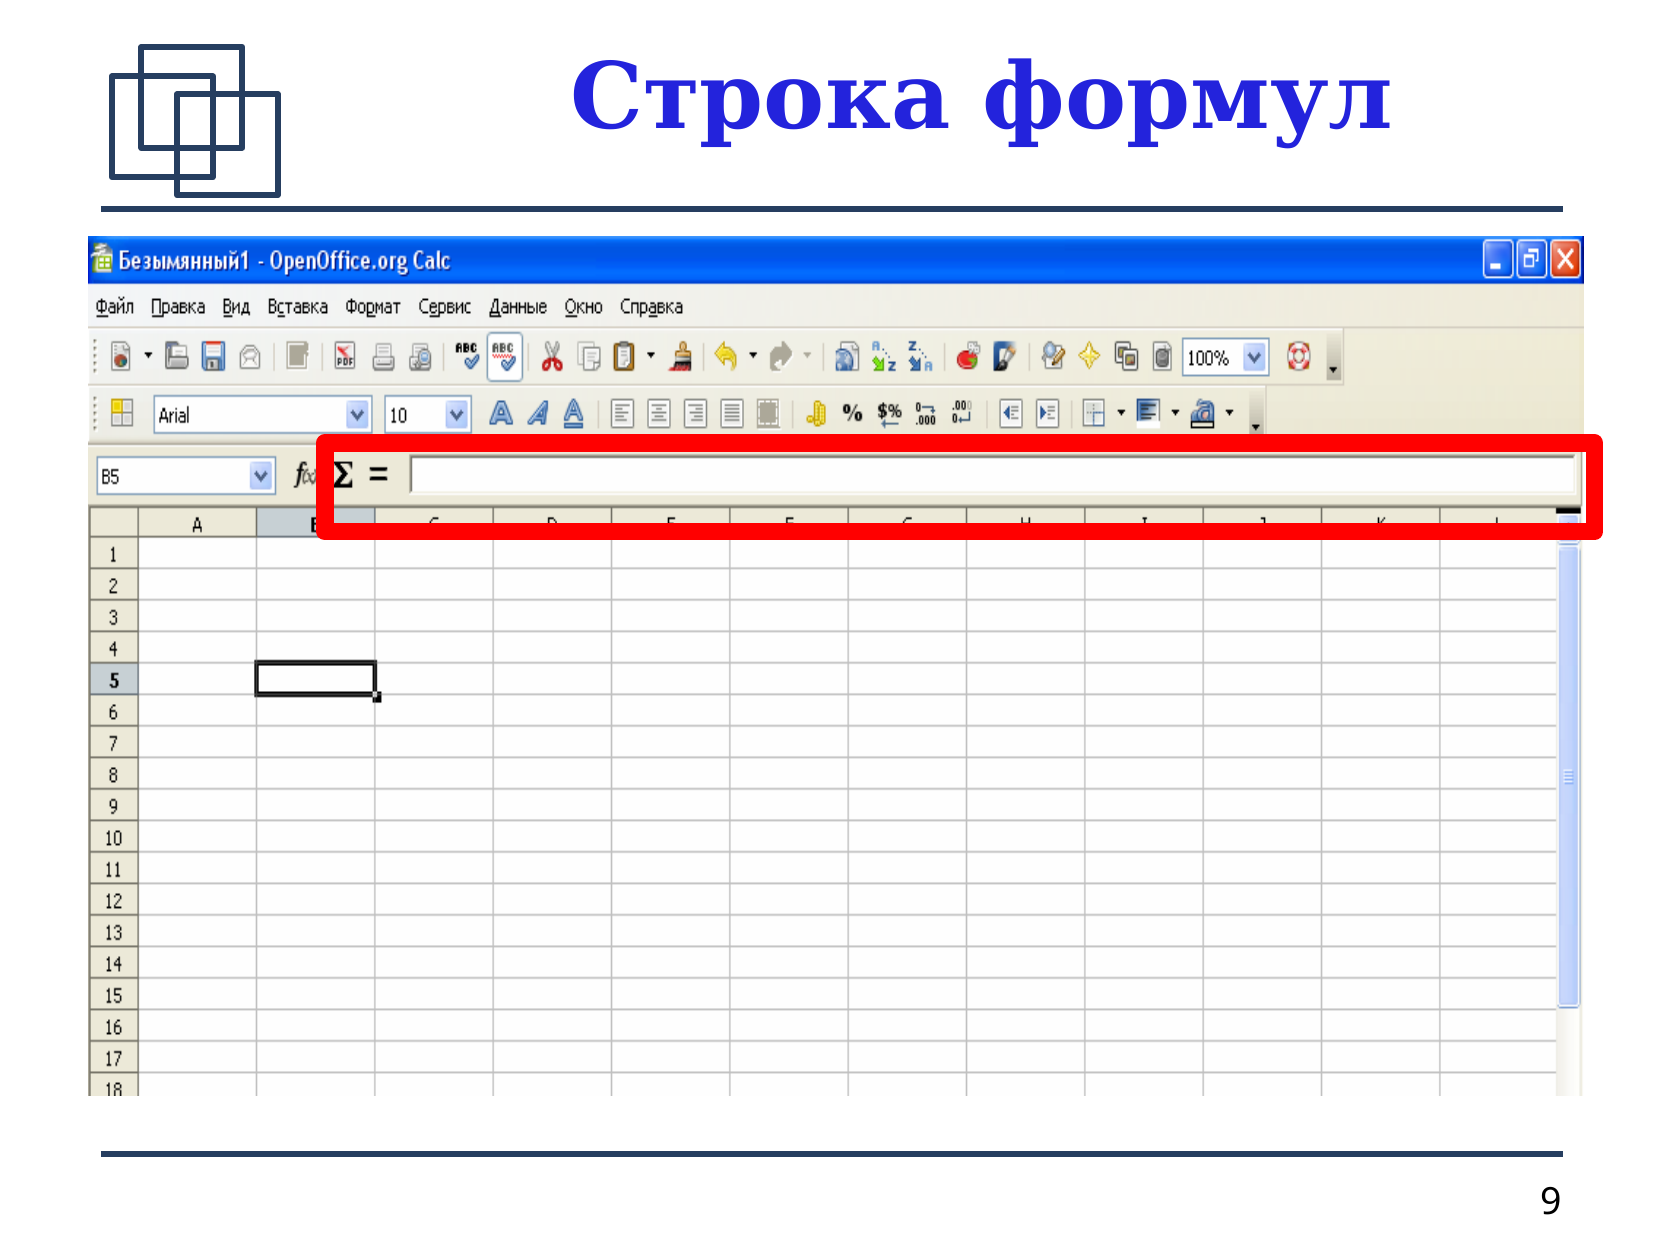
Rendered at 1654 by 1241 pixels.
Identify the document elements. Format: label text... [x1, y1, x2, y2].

picture [88, 236, 1584, 1096]
picture [334, 452, 1584, 523]
text_box Строка формул [458, 45, 1506, 148]
